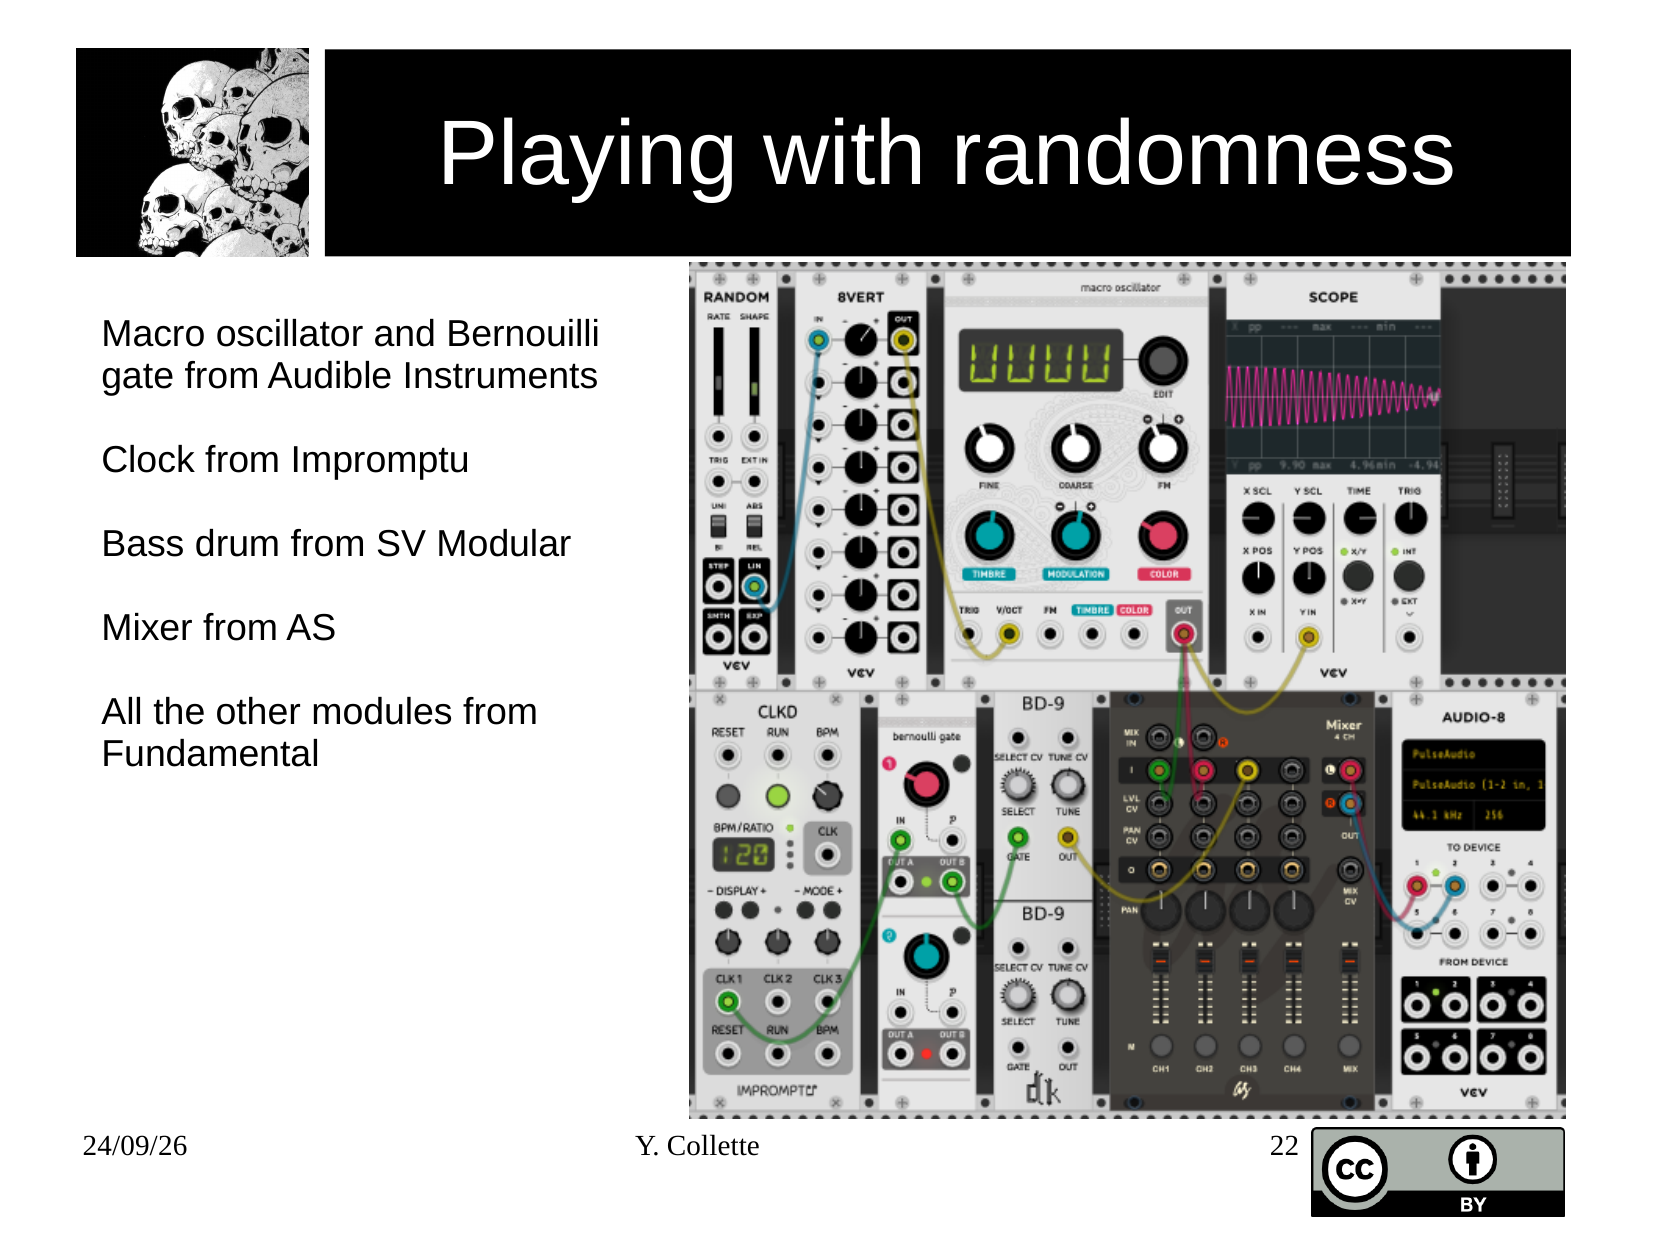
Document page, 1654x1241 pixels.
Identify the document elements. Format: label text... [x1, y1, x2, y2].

picture [689, 262, 1566, 1119]
picture [76, 48, 309, 257]
picture [1311, 1127, 1565, 1217]
title Playing with randomness [324, 49, 1571, 257]
text_box Macro oscillator and Bernouilli gate from Audible Instruments Clock from Impromptu Bass drum from SV Modular Mixer from AS All the other modules from Fundamental [86, 305, 662, 783]
